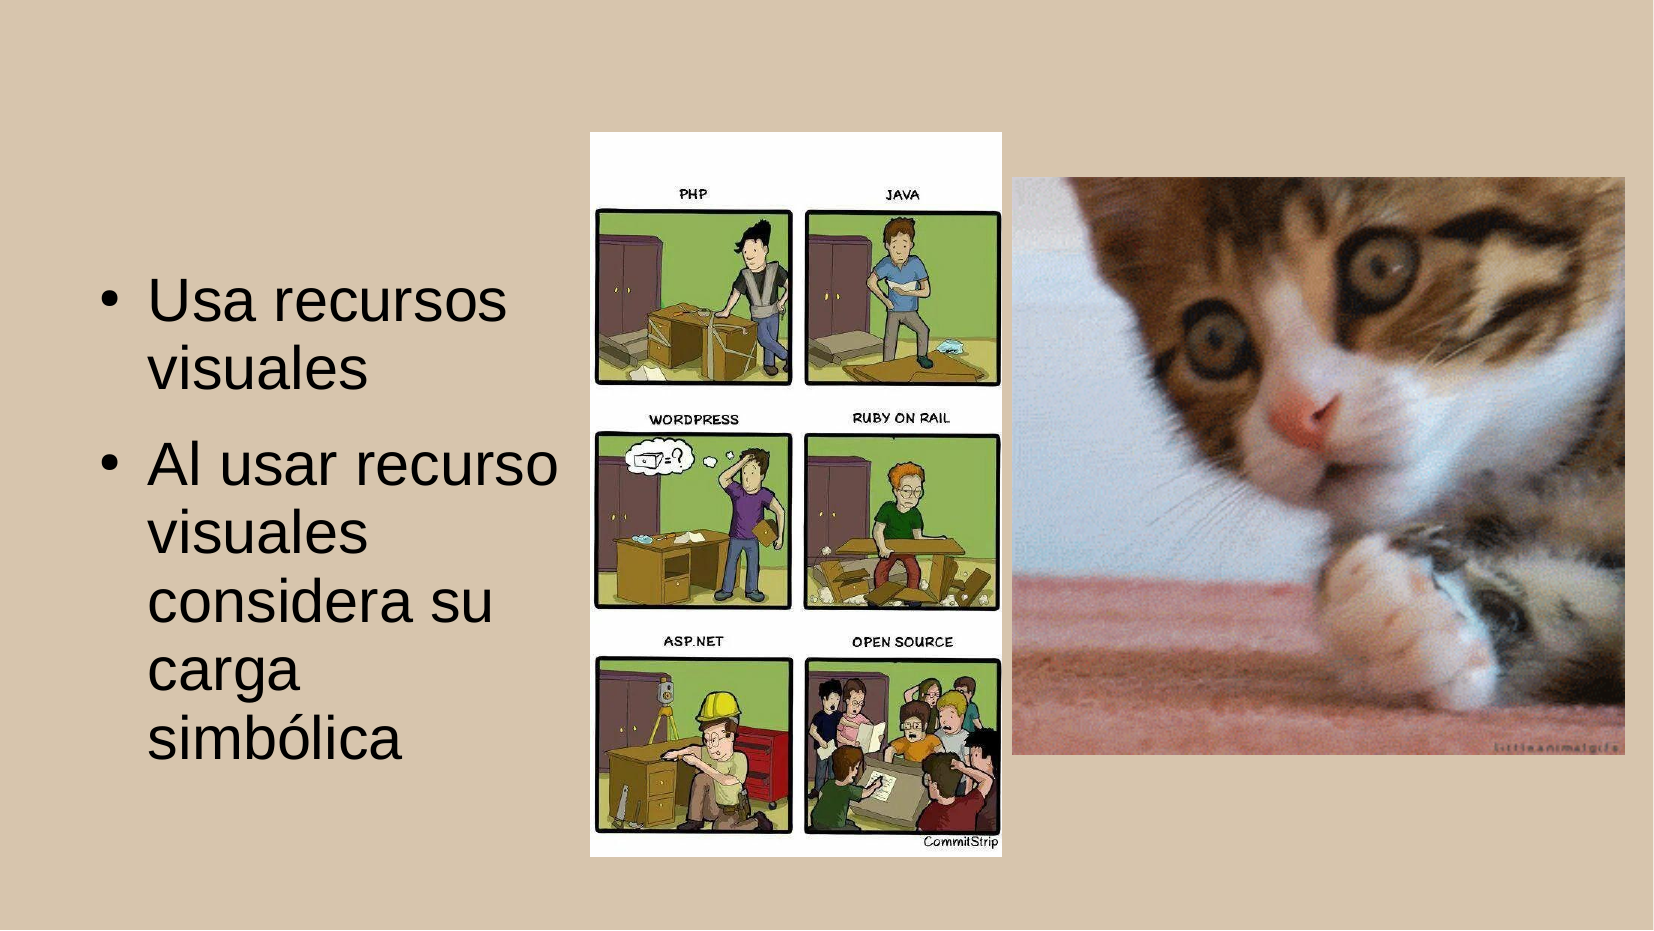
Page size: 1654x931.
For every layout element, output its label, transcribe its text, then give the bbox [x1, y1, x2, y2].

list Usa recursos visuales Al usar recurso visuales considera su carga simbólica [82, 265, 562, 827]
picture [1012, 177, 1625, 755]
picture [590, 132, 1002, 857]
